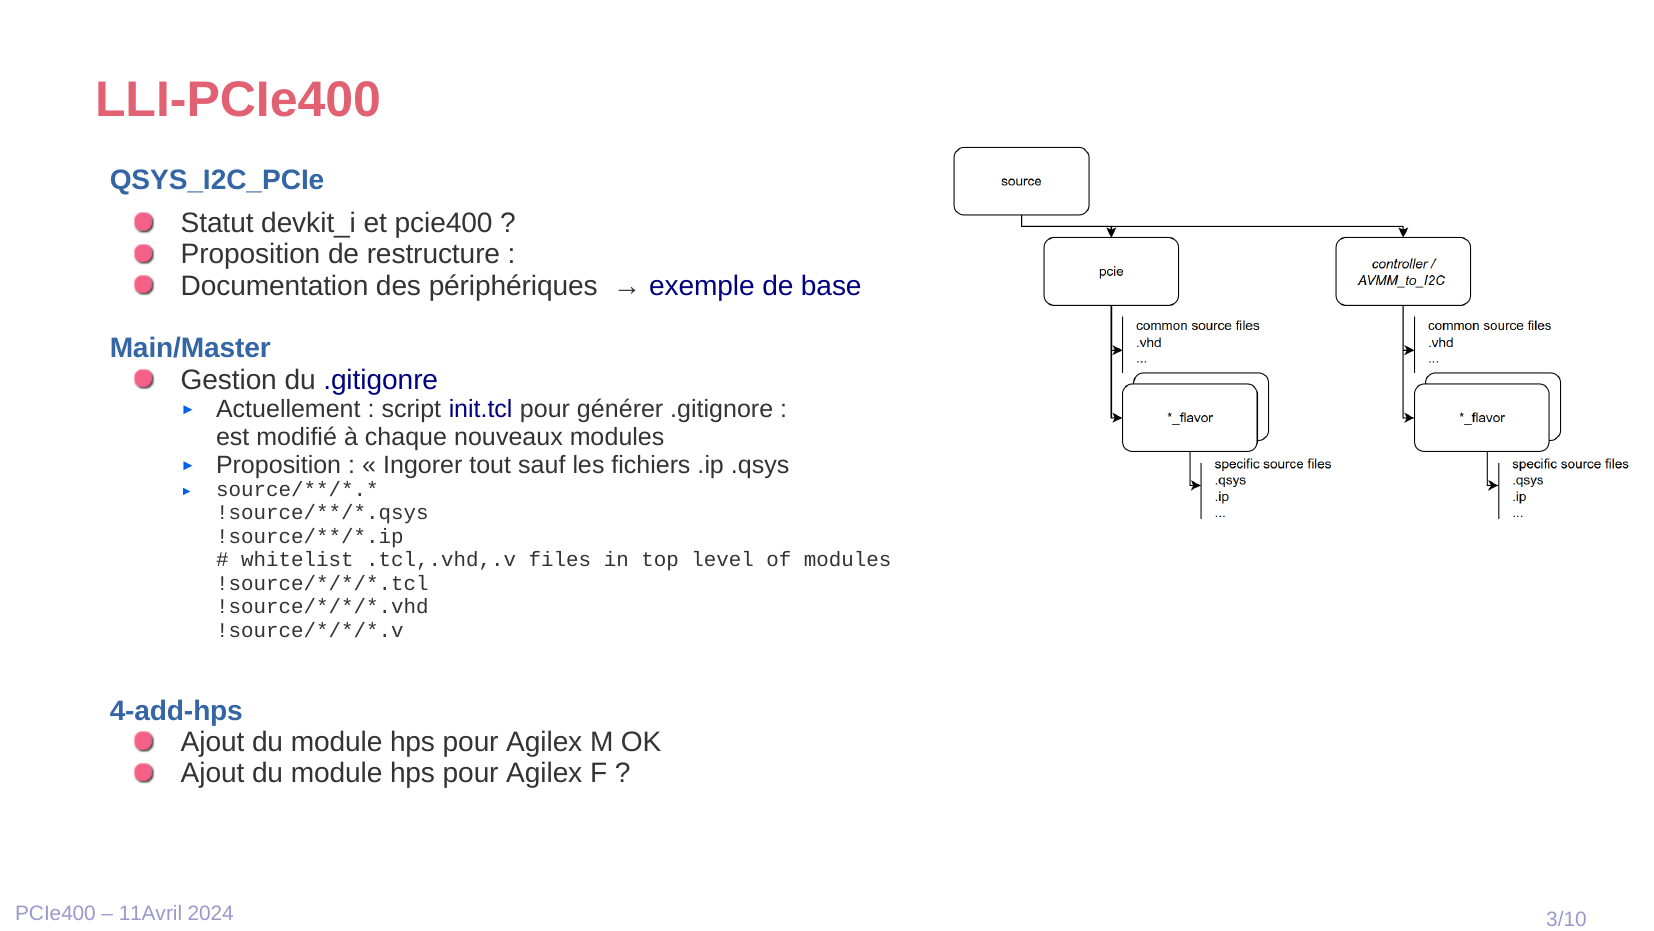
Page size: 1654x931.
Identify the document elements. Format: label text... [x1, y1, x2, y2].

list QSYS_I2C_PCIe Statut devkit_i et pcie400 ? Proposition de restructure : Documentation des périphériques → exemple de base Main/Master Gestion du .gitigonre Actuellement : script init.tcl pour générer .gitignore : est modifié à chaque nouveaux modules Proposition : « Ingorer tout sauf les fichiers .ip .qsys source/**/*.* !source/**/*.qsys !source/**/*.ip # whitelist .tcl,.vhd,.v files in top level of modules !source/*/*/*.tcl !source/*/*/*.vhd !source/*/*/*.v 4-add-hps Ajout du module hps pour Agilex M OK Ajout du module hps pour Agilex F ? [38, 164, 1636, 871]
picture [949, 142, 1636, 527]
title LLI-PCIe400 [94, 40, 1540, 159]
